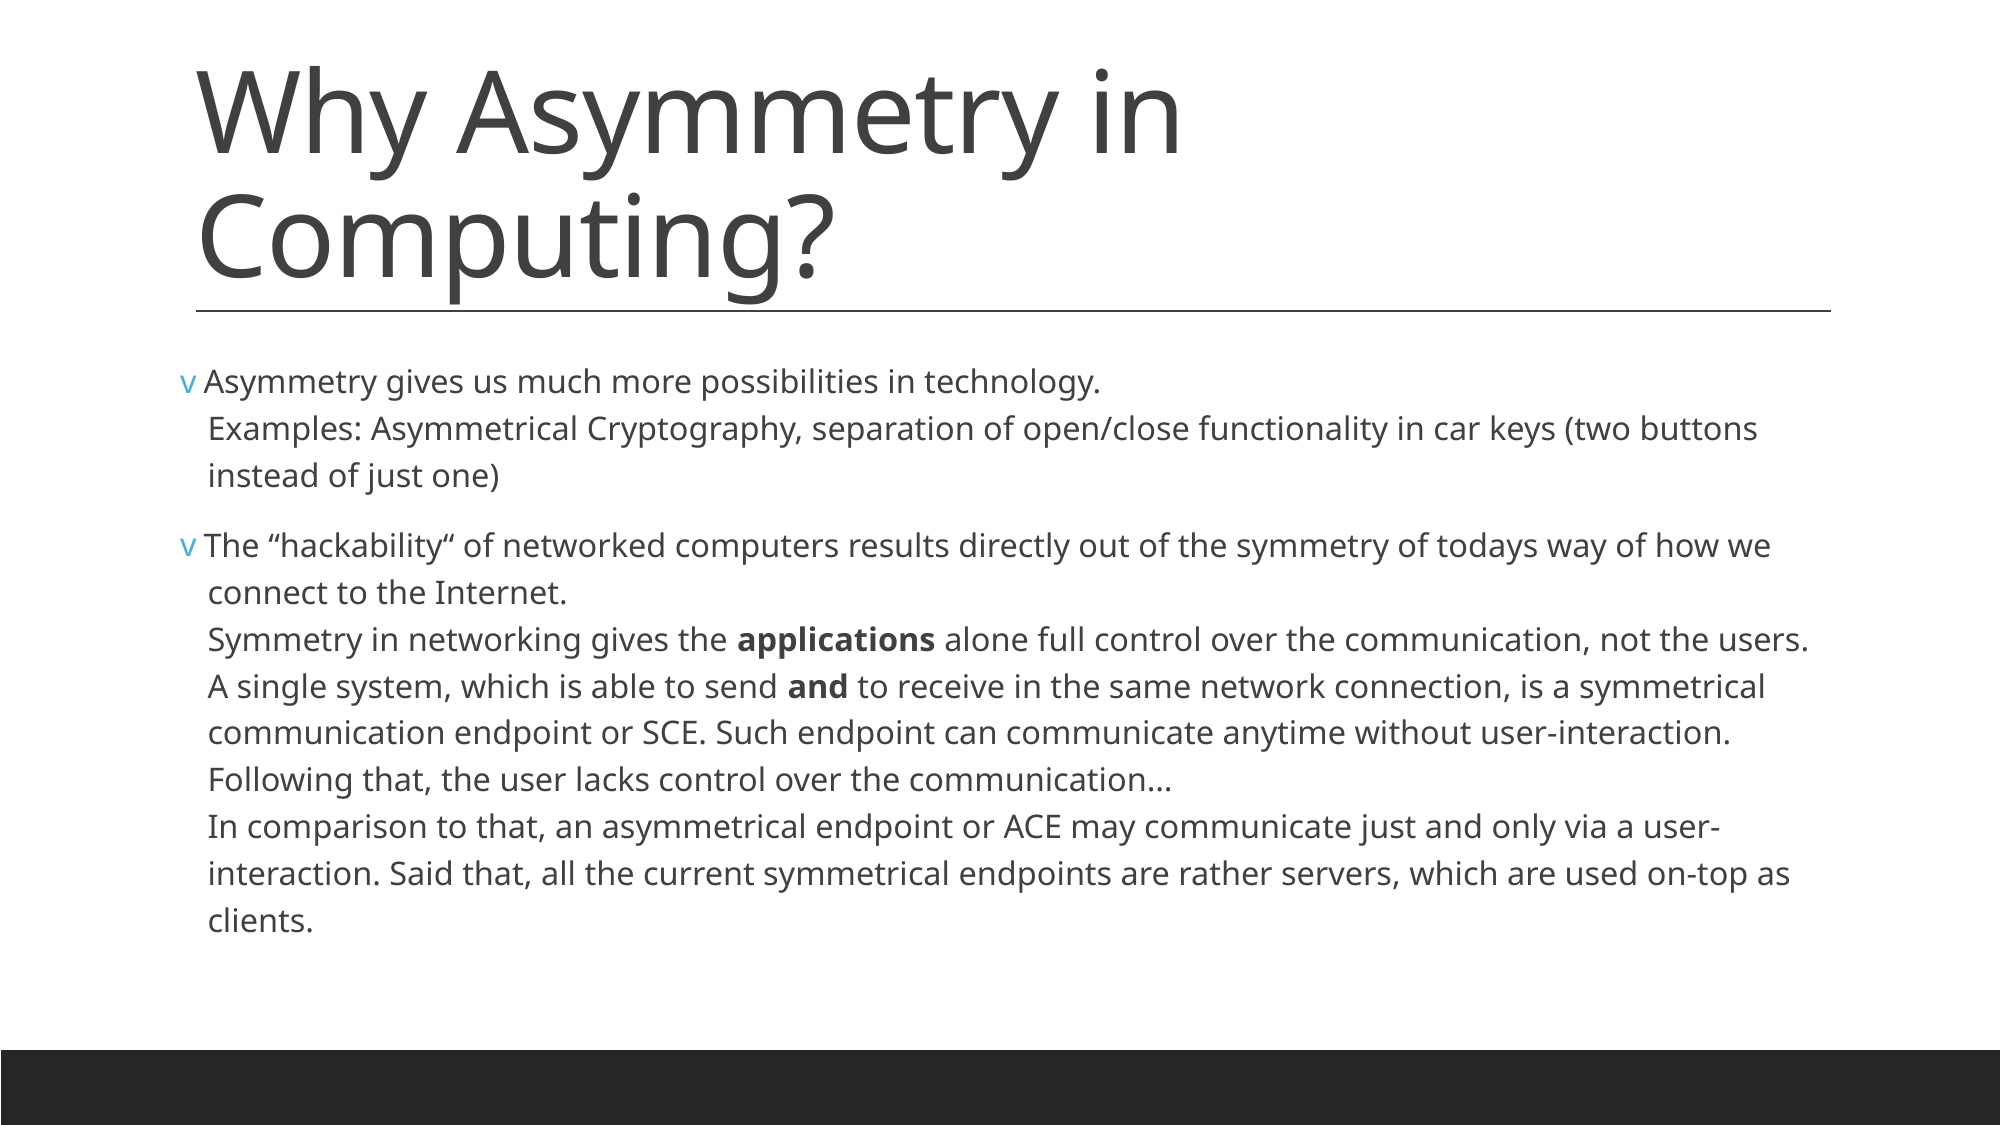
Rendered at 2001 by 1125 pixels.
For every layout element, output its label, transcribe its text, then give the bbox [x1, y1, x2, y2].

title Why Asymmetry in Computing? [180, 47, 1831, 286]
list Asymmetry gives us much more possibilities in technology. Examples: Asymmetrical Cryptography, separation of open/close functionality in car keys (two buttons instead of just one) The “hackability“ of networked computers results directly out of the symmetry of todays way of how we connect to the Internet. Symmetry in networking gives the applications alone full control over the communication, not the users. A single system, which is able to send and to receive in the same network connection, is a symmetrical communication endpoint or SCE. Such endpoint can communicate anytime without user-interaction. Following that, the user lacks control over the communication… In comparison to that, an asymmetrical endpoint or ACE may communicate just and only via a user-interaction. Said that, all the current symmetrical endpoints are rather servers, which are used on-top as clients. [180, 345, 1831, 963]
